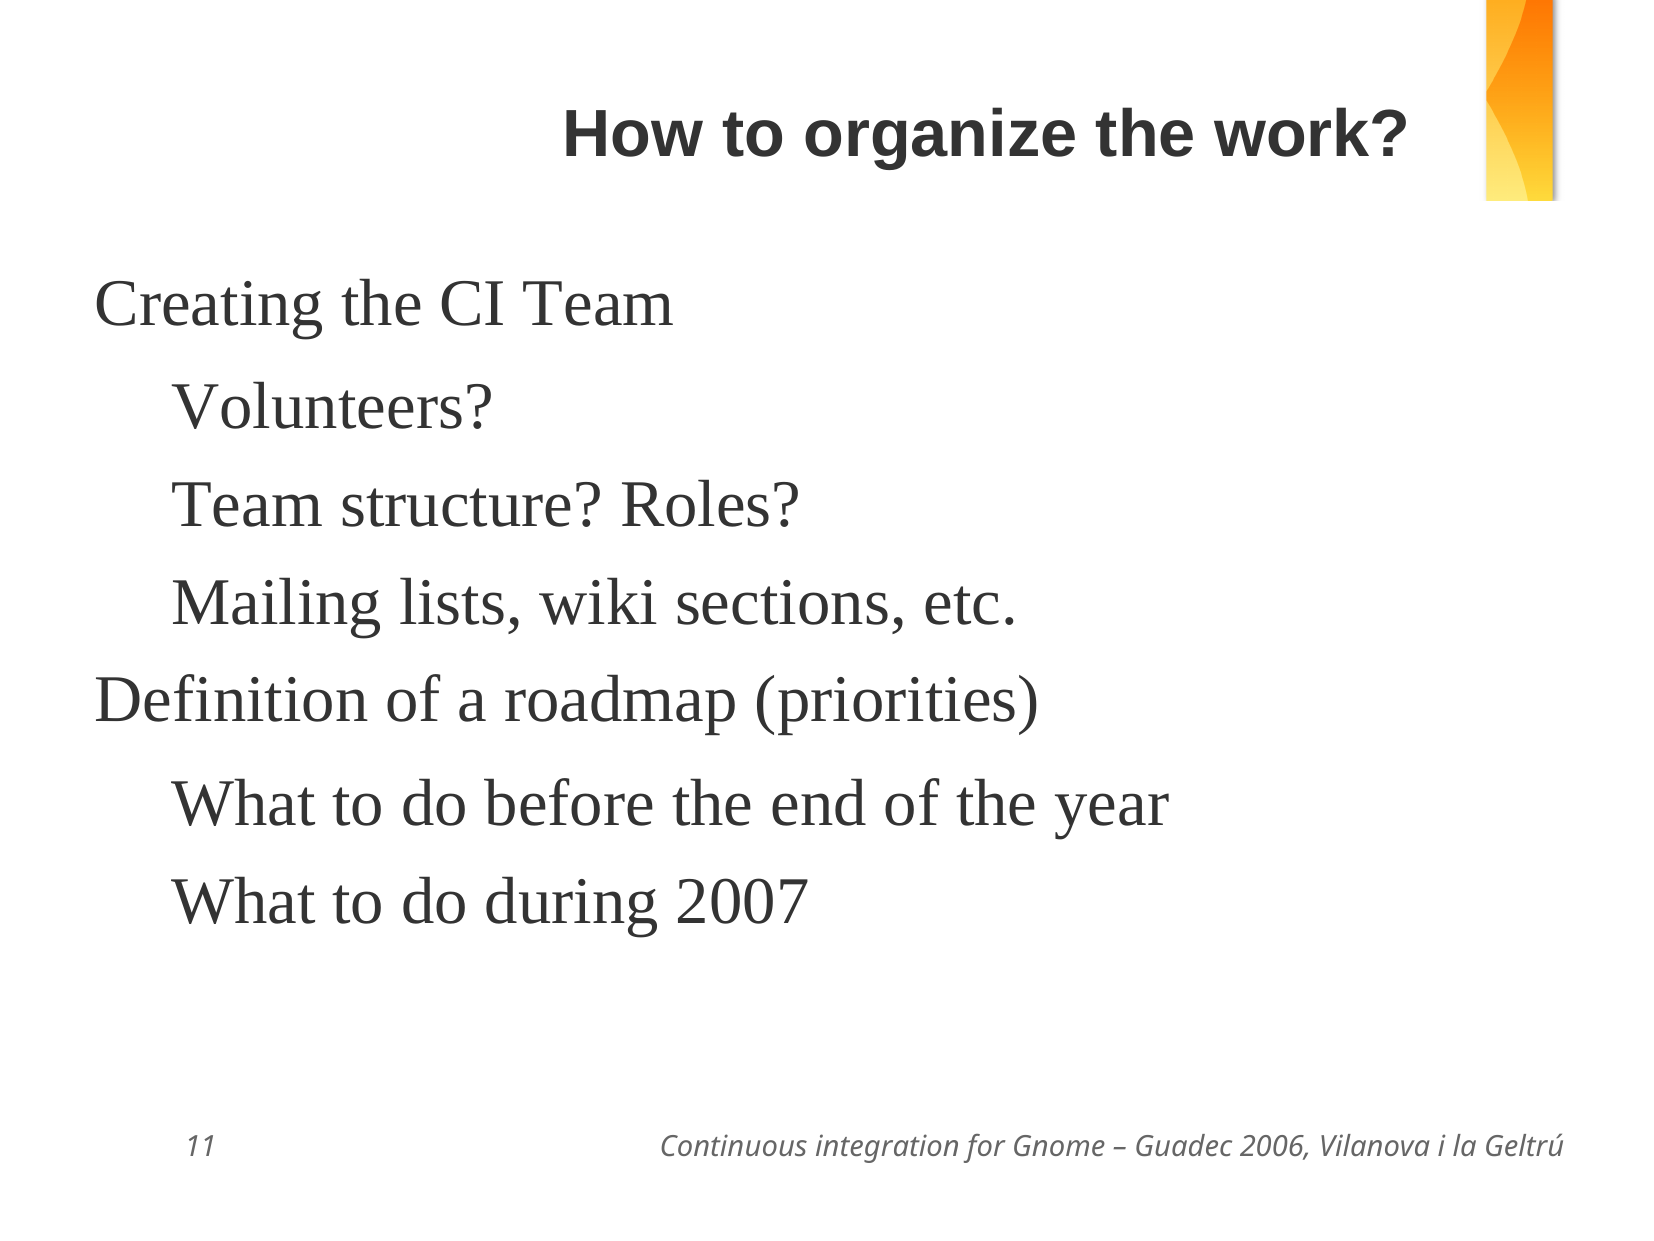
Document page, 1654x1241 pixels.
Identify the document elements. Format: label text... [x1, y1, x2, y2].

picture [1479, 0, 1565, 201]
list Creating the CI Team Volunteers? Team structure? Roles? Mailing lists, wiki sections, etc. Definition of a roadmap (priorities) What to do before the end of the year What to do during 2007 [76, 265, 1565, 975]
title How to organize the work? [88, 29, 1412, 237]
